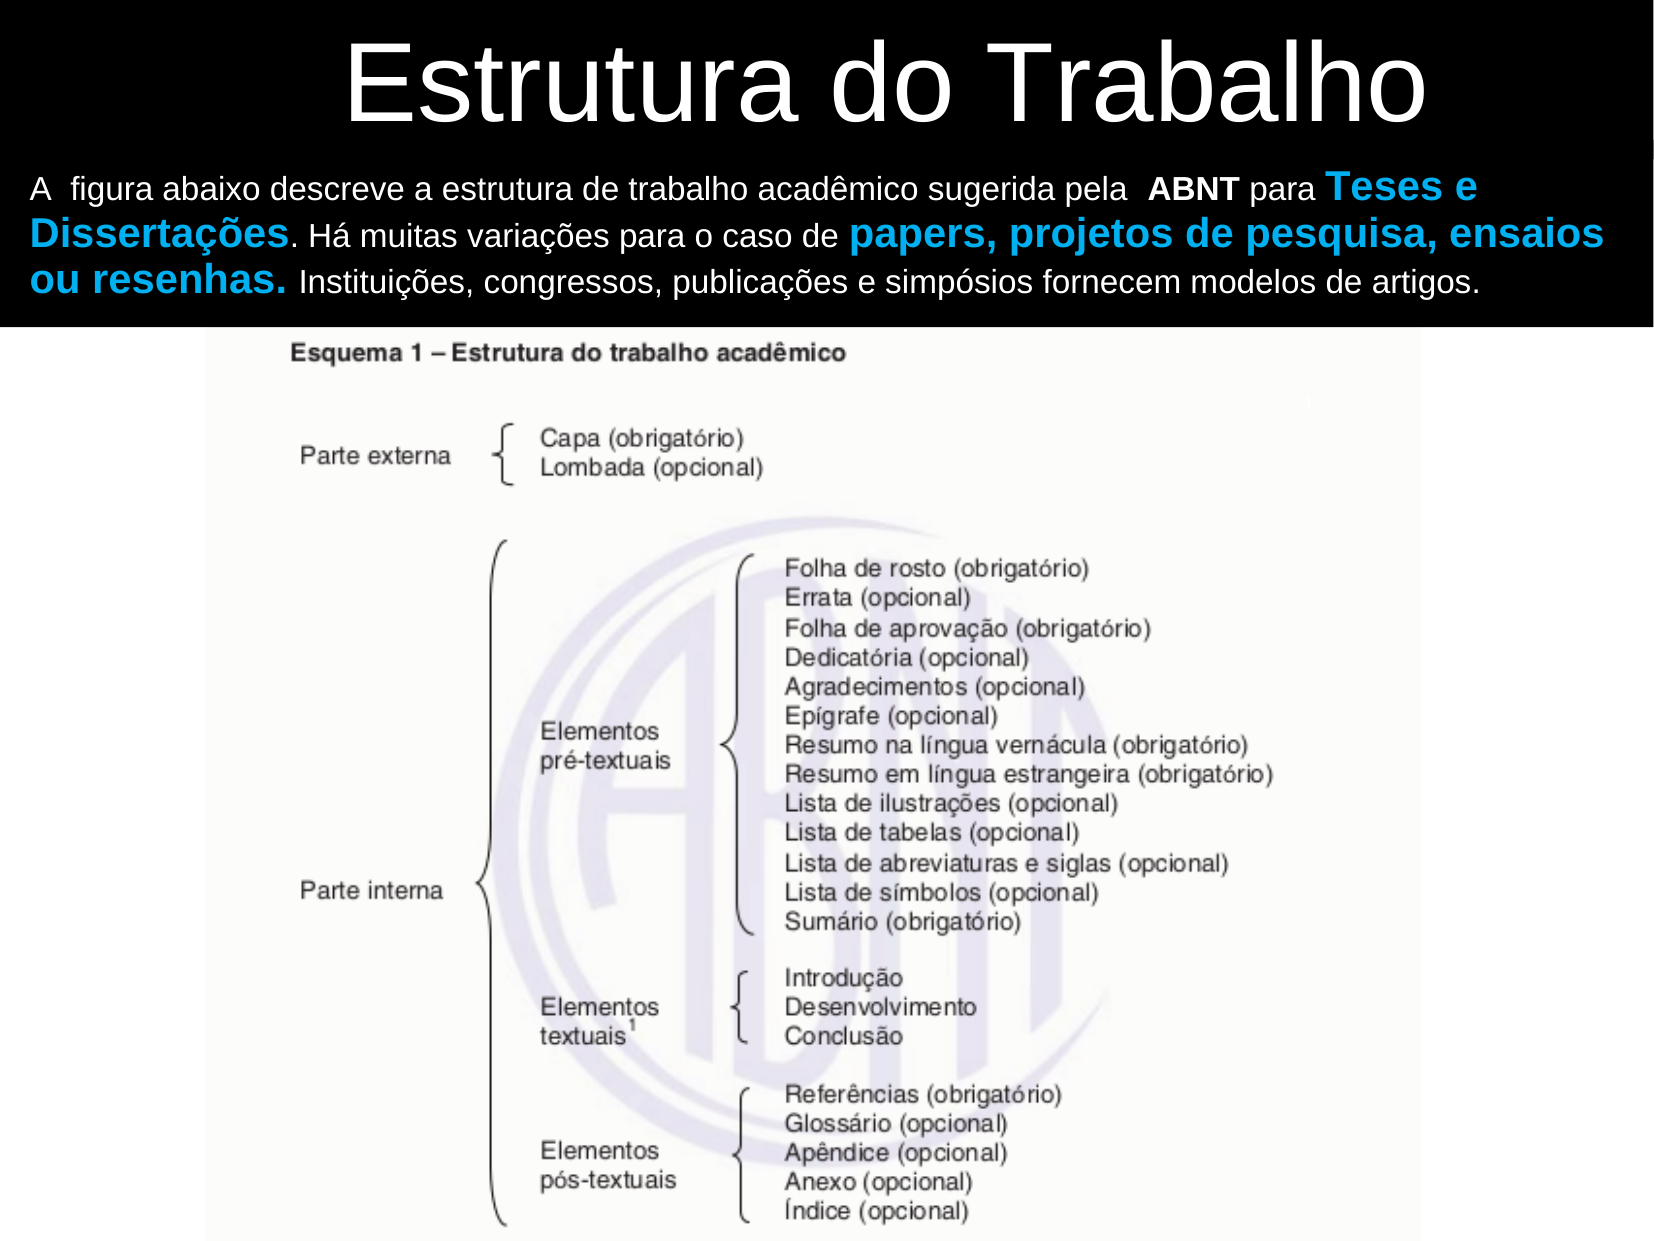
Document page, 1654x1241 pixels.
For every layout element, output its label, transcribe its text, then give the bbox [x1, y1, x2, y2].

text_box A figura abaixo descreve a estrutura de trabalho acadêmico sugerida pela ABNT para Teses e Dissertações. Há muitas variações para o caso de papers, projetos de pesquisa, ensaios ou resenhas. Instituições, congressos, publicações e simpósios fornecem modelos de artigos. [0, 139, 1654, 328]
picture [205, 328, 1421, 1241]
text_box Estrutura do Trabalho [0, 0, 1654, 139]
